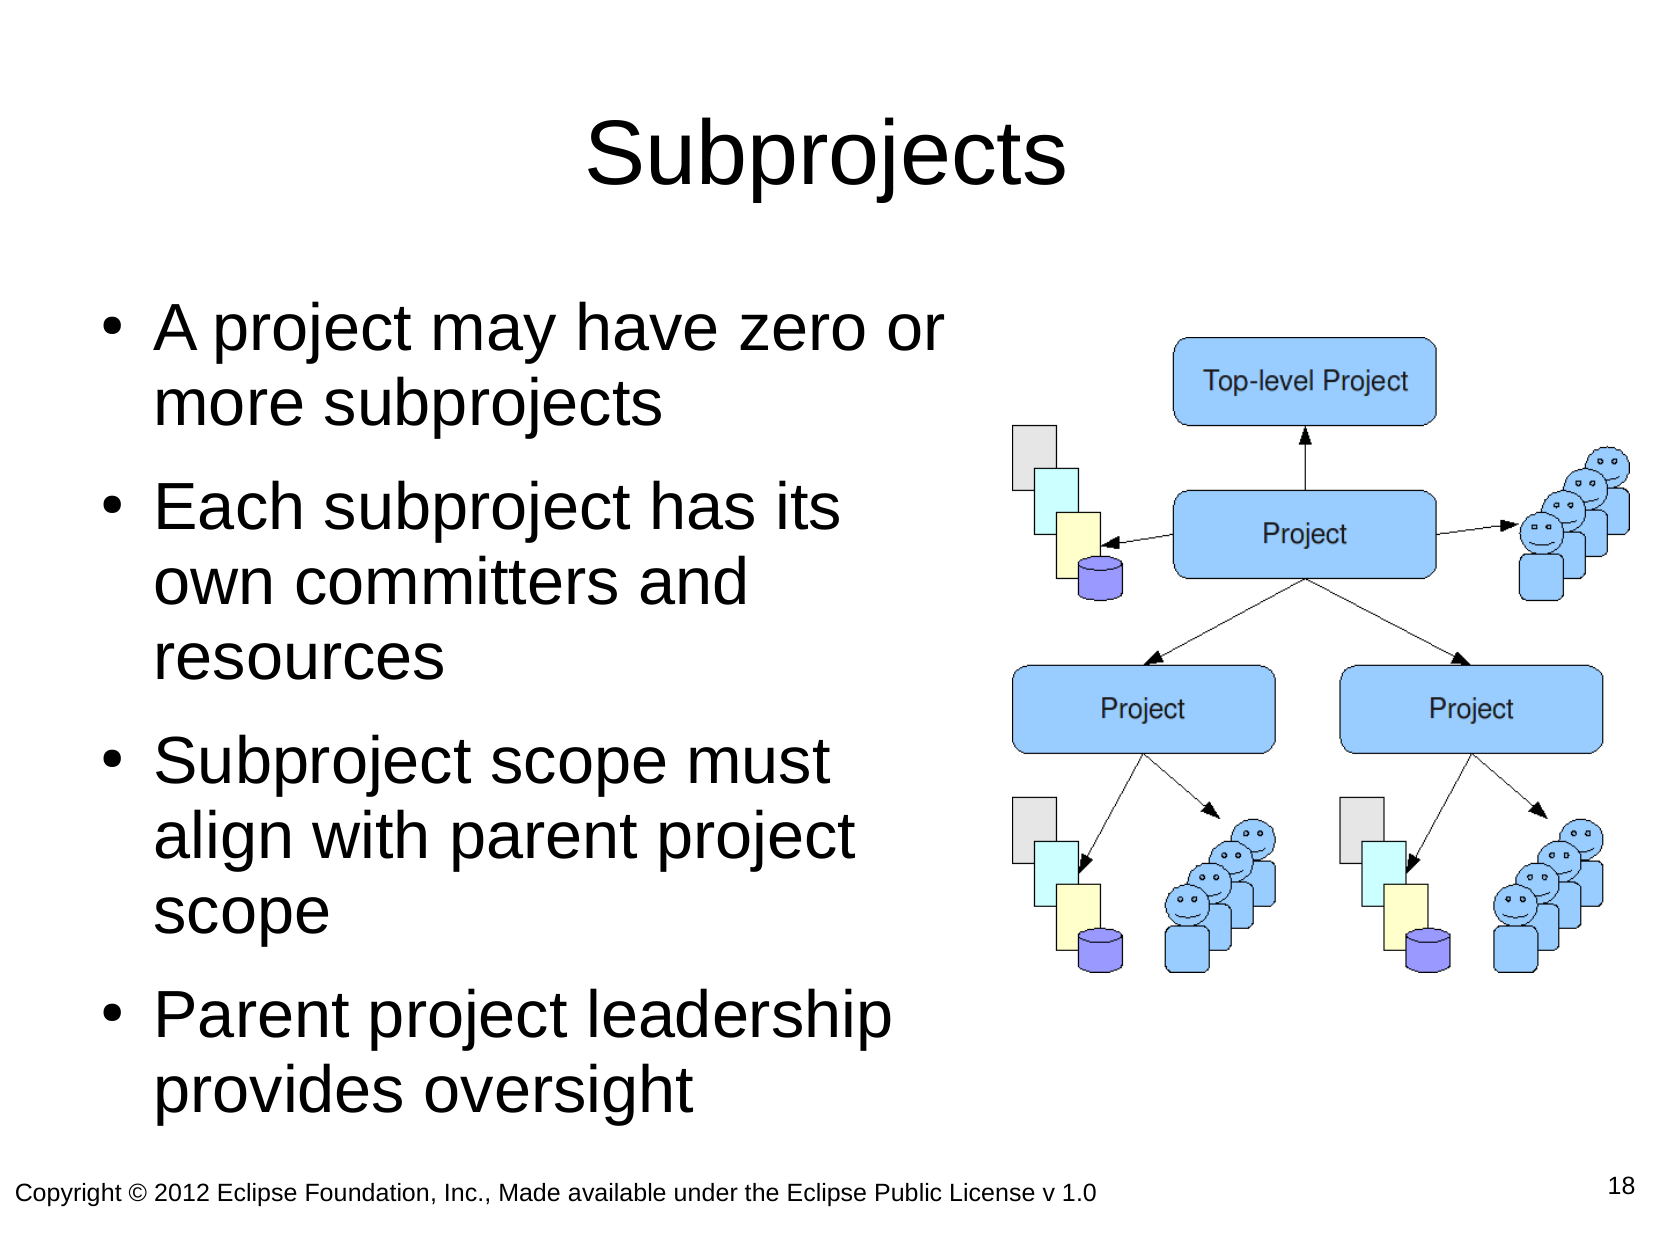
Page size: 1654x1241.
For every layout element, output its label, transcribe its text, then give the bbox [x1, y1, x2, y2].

picture [1012, 337, 1630, 973]
list A project may have zero or more subprojects Each subproject has its own committers and resources Subproject scope must align with parent project scope Parent project leadership provides oversight [82, 290, 976, 1122]
title Subprojects [82, 49, 1571, 257]
